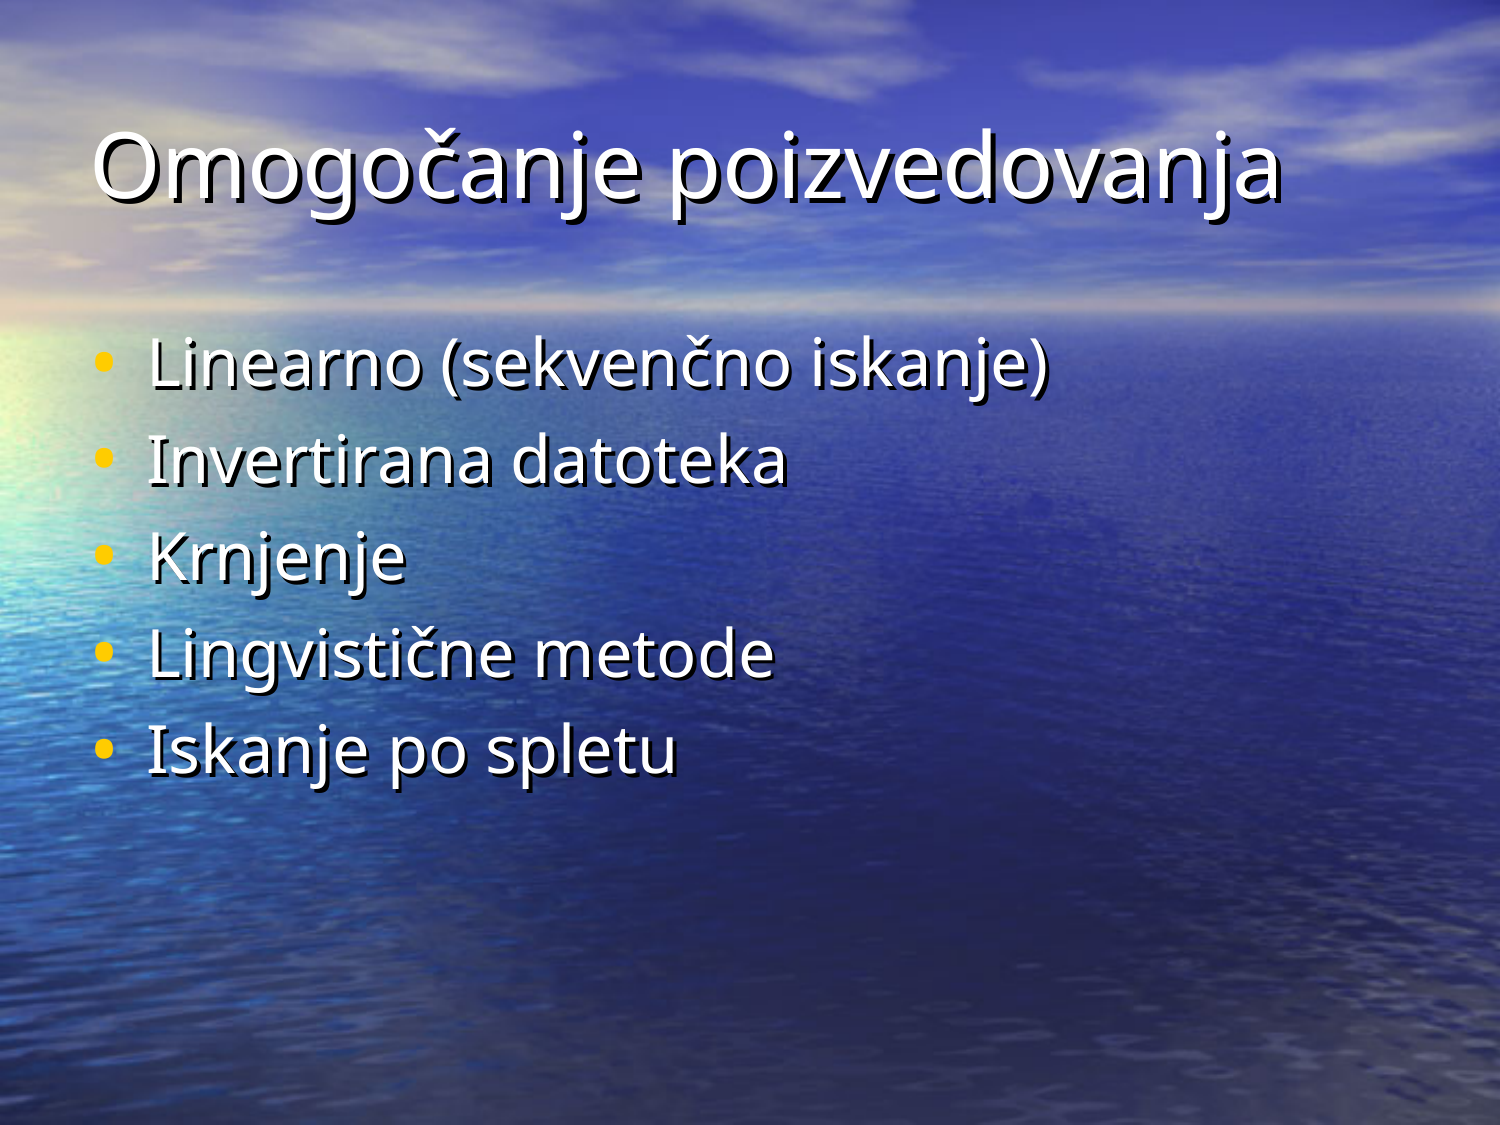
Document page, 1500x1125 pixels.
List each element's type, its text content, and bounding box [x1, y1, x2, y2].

picture [0, 0, 1500, 1125]
title Omogočanje poizvedovanja [75, 47, 1426, 276]
list Linearno (sekvenčno iskanje) Invertirana datoteka Krnjenje Lingvistične metode Iskanje po spletu [75, 312, 1426, 988]
